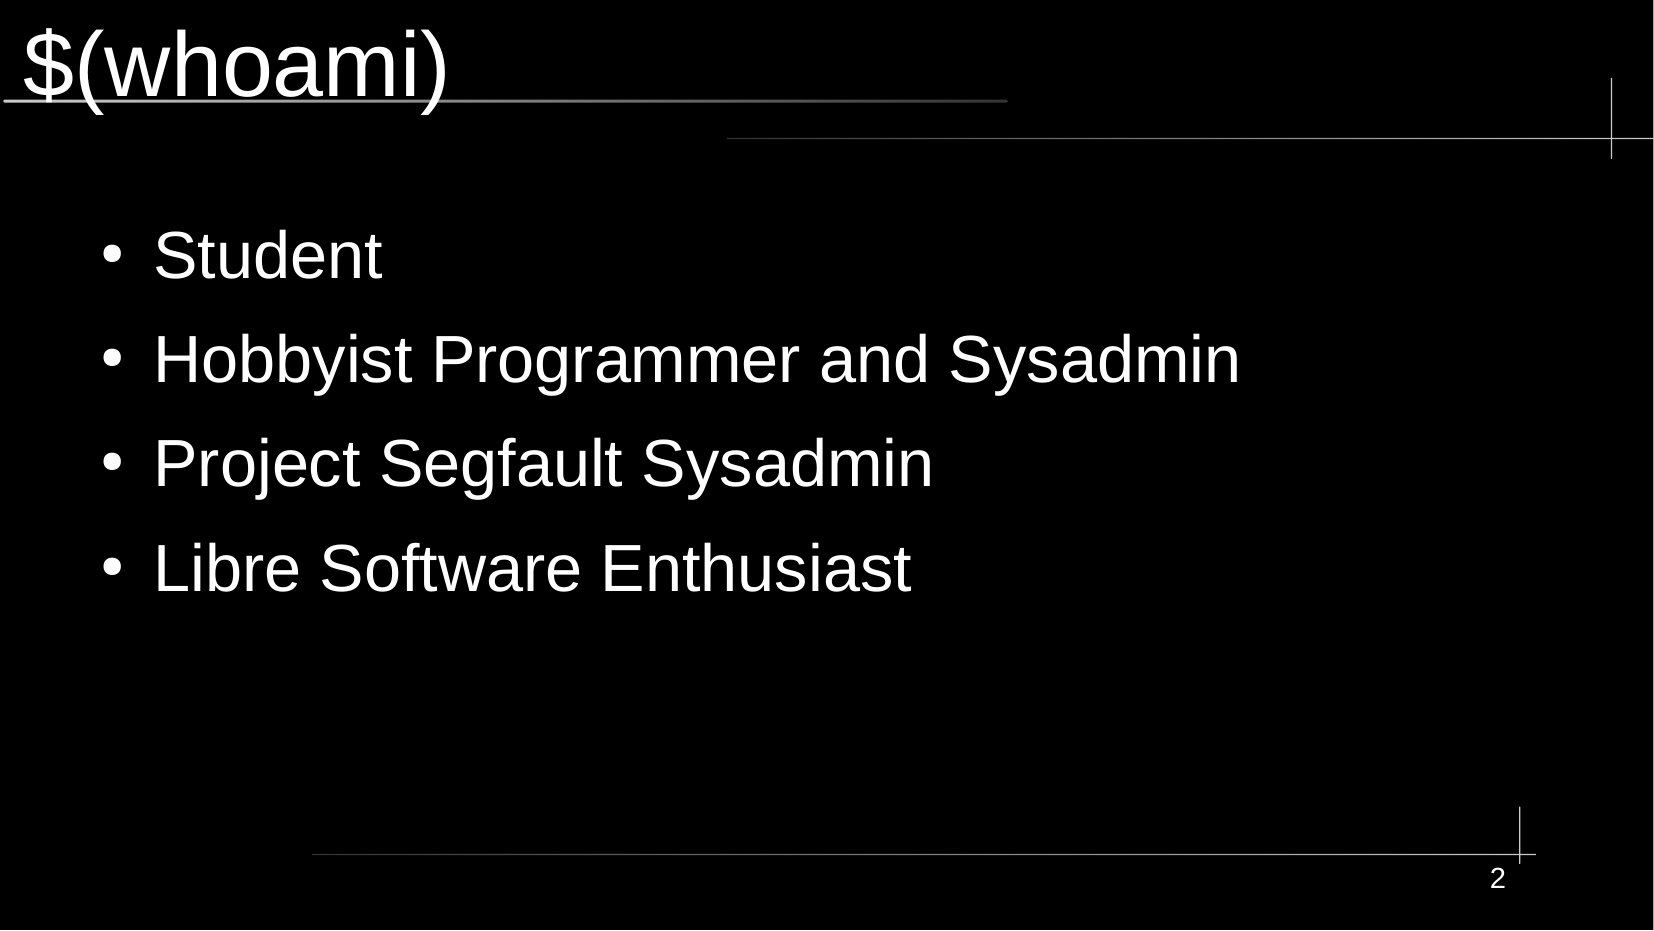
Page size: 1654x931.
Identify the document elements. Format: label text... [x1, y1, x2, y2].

list Student Hobbyist Programmer and Sysadmin Project Segfault Sysadmin Libre Software Enthusiast [82, 217, 1571, 758]
title $(whoami) [23, 11, 1589, 119]
